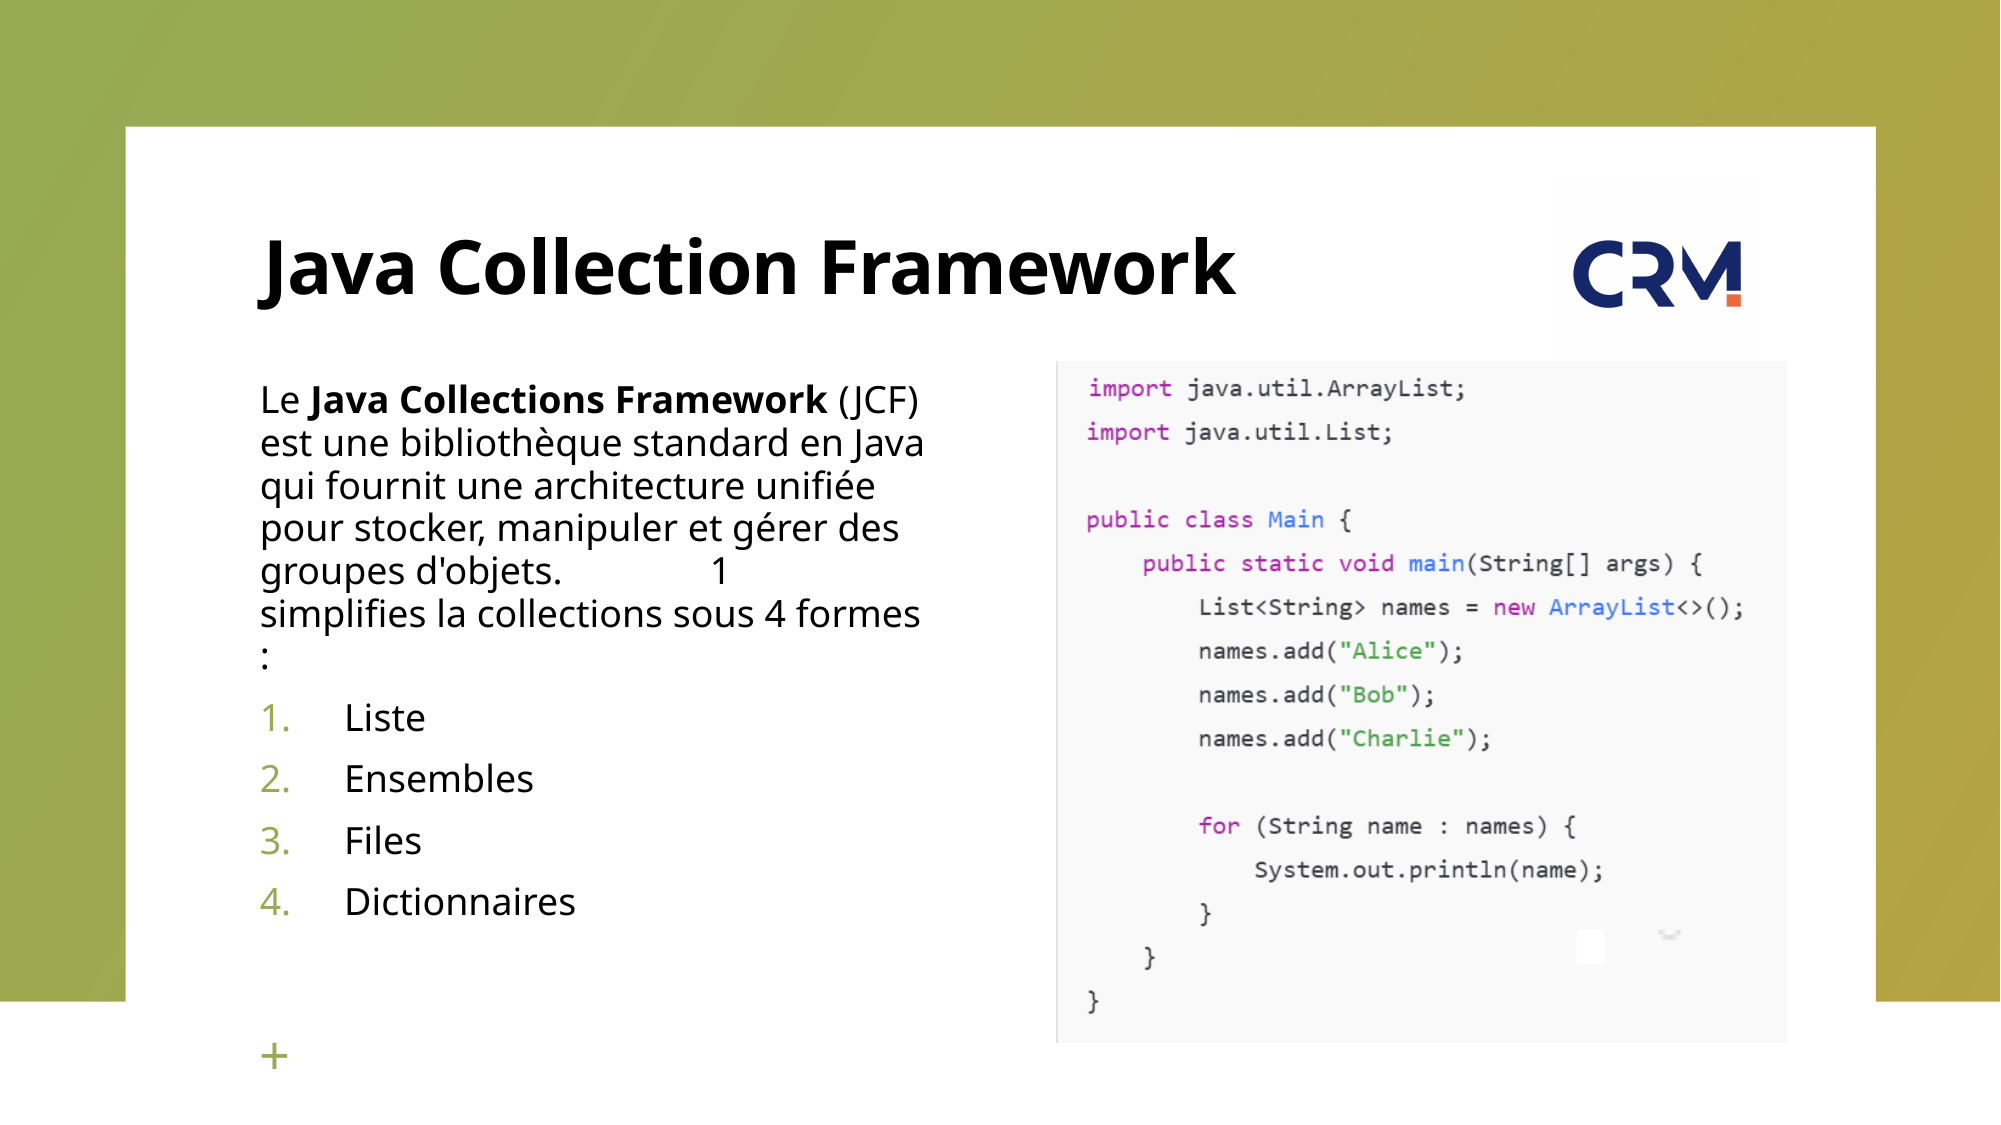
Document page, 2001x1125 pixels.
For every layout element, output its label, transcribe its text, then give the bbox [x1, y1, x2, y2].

list Le Java Collections Framework (JCF) est une bibliothèque standard en Java qui fournit une architecture unifiée pour stocker, manipuler et gérer des groupes d'objets. 1 simplifies la collections sous 4 formes : Liste Ensembles Files Dictionnaires [244, 372, 946, 1033]
title Java Collection Framework [248, 219, 1558, 339]
picture [1054, 175, 1787, 1043]
